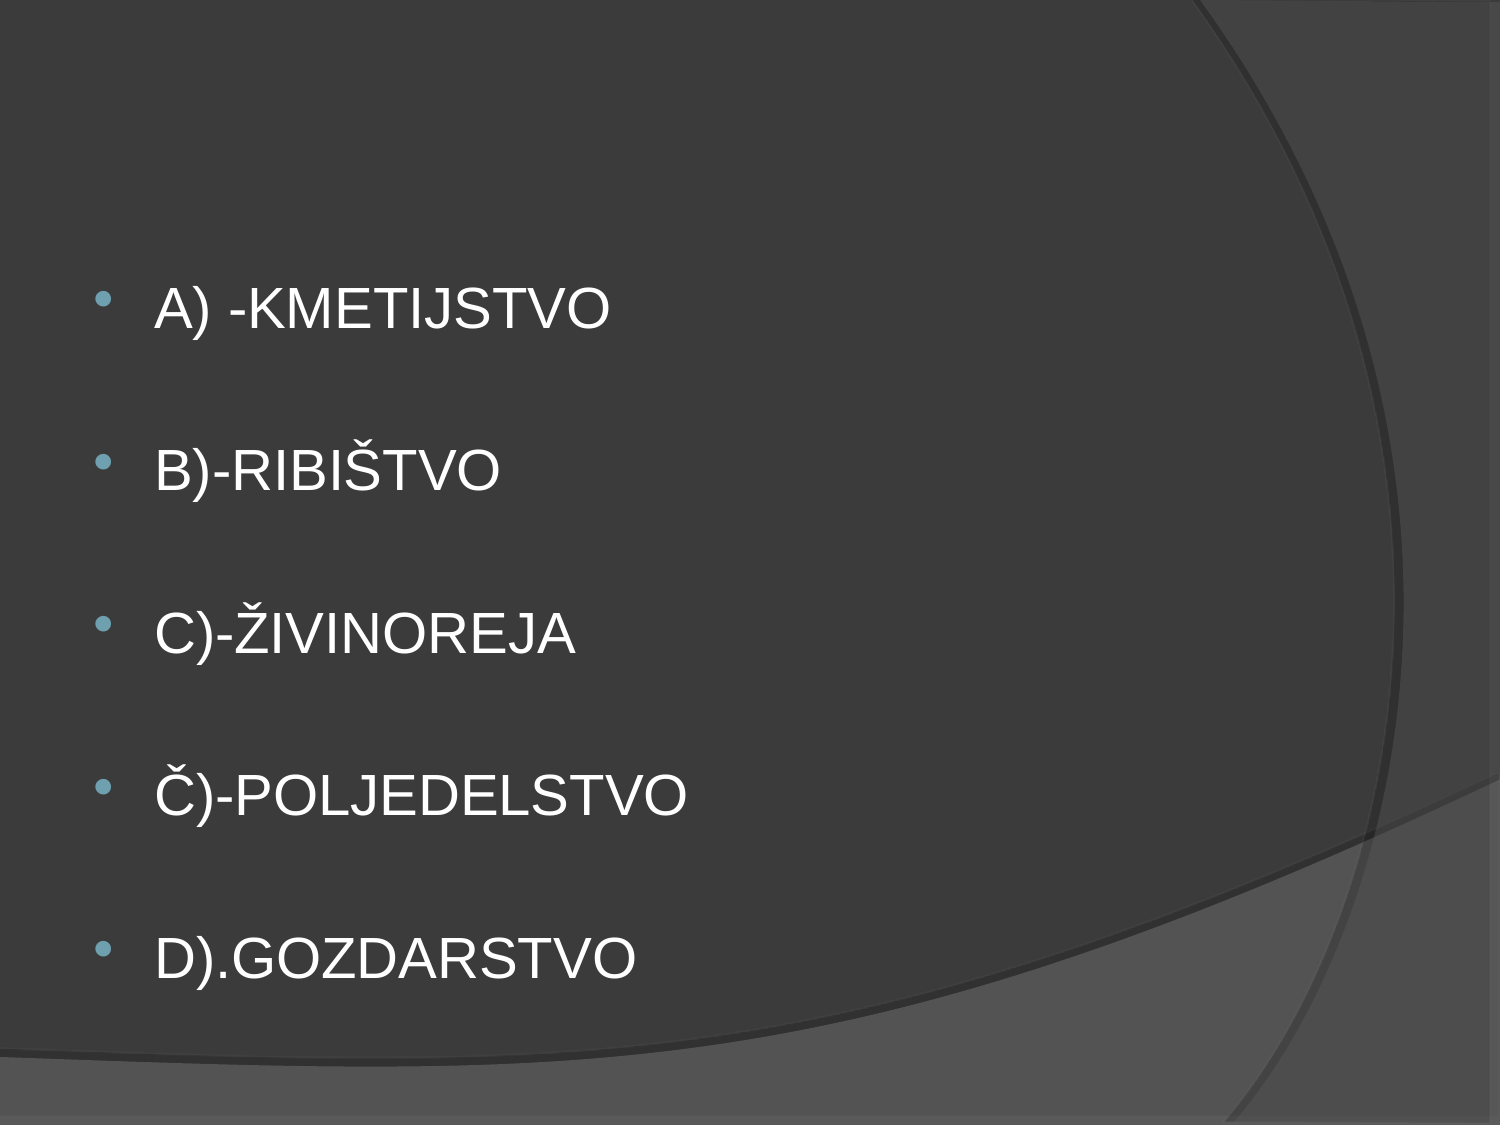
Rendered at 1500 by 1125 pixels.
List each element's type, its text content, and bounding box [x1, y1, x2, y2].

list A) -KMETIJSTVO B)-RIBIŠTVO C)-ŽIVINOREJA Č)-POLJEDELSTVO D).GOZDARSTVO [75, 262, 1300, 1005]
